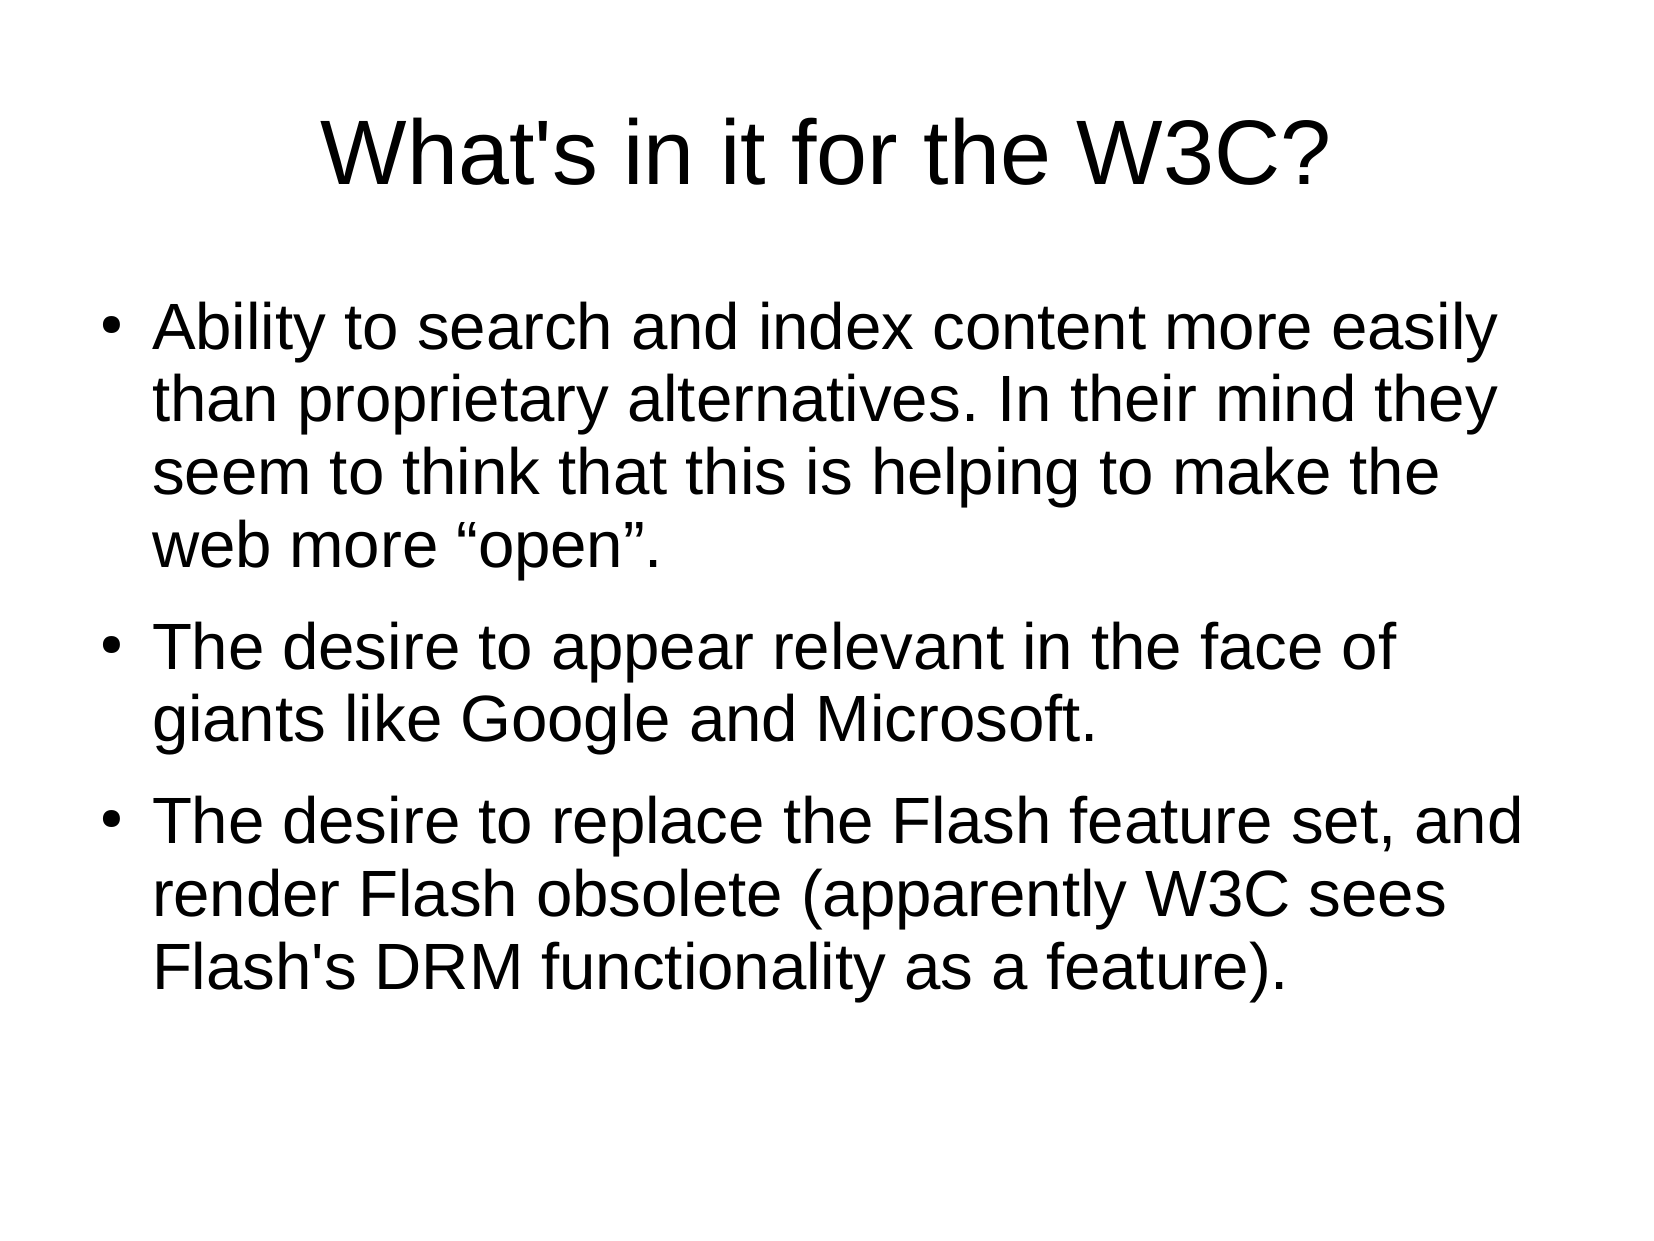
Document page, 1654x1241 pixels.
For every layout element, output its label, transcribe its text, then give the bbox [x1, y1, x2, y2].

list Ability to search and index content more easily than proprietary alternatives. In their mind they seem to think that this is helping to make the web more “open”. The desire to appear relevant in the face of giants like Google and Microsoft. The desire to replace the Flash feature set, and render Flash obsolete (apparently W3C sees Flash's DRM functionality as a feature). [82, 290, 1538, 1010]
title What's in it for the W3C? [82, 49, 1571, 257]
